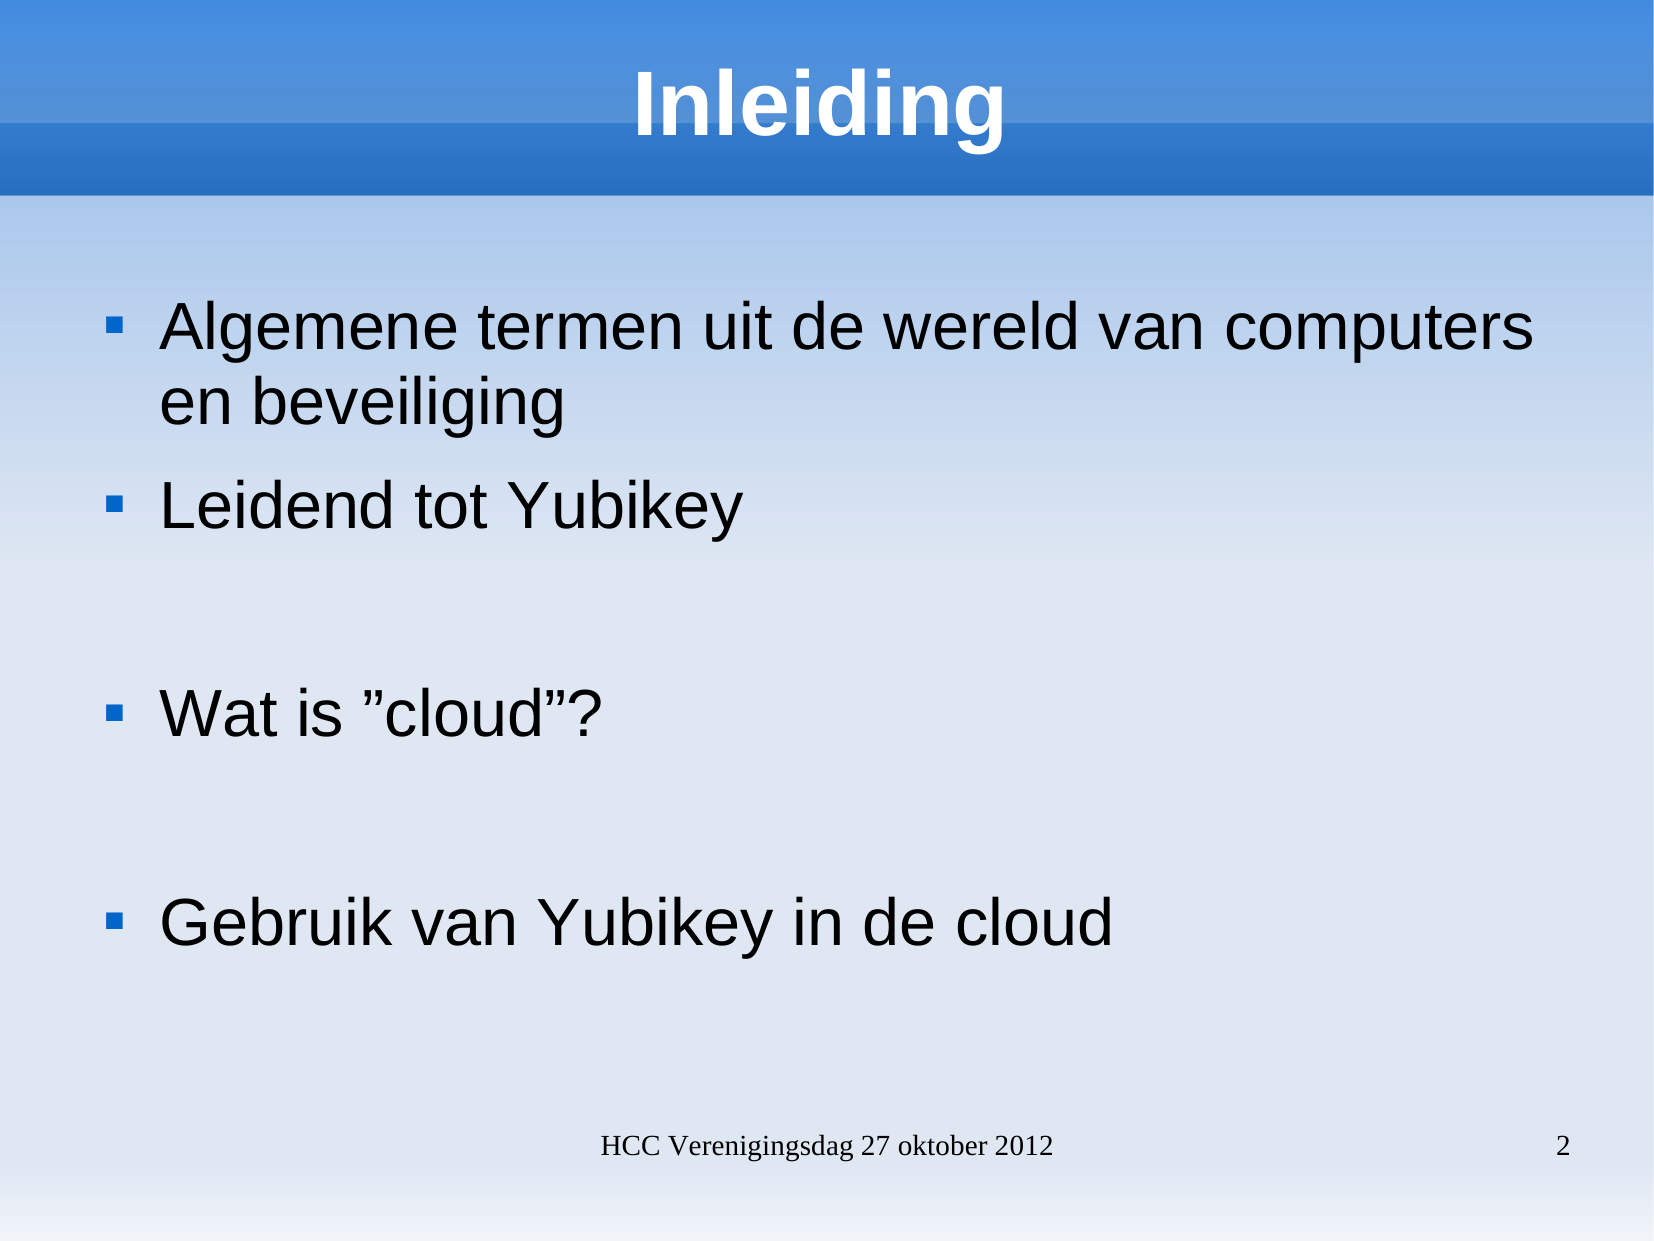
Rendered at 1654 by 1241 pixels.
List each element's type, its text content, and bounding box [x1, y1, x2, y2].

picture [0, 0, 1654, 1241]
list Algemene termen uit de wereld van computers en beveiliging Leidend tot Yubikey Wat is ”cloud”? Gebruik van Yubikey in de cloud [88, 288, 1577, 1093]
title Inleiding [76, 7, 1565, 200]
